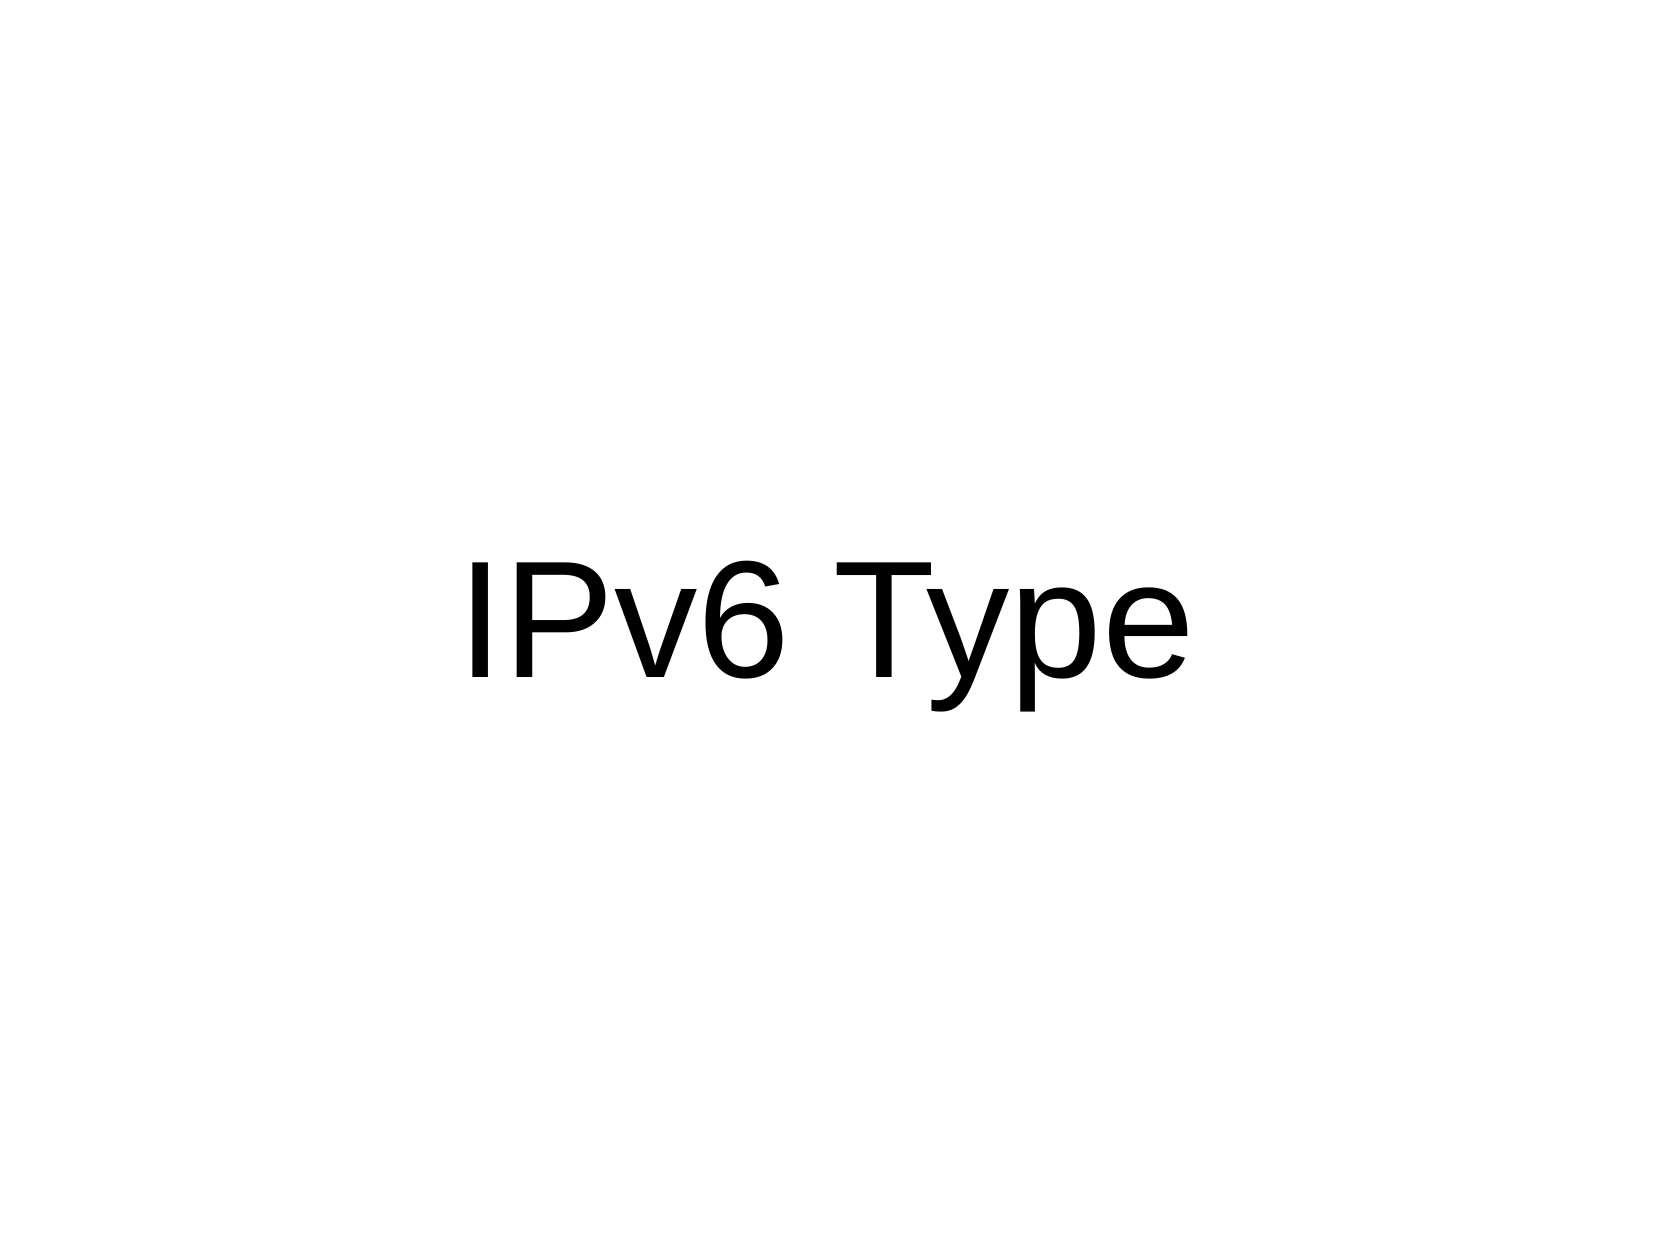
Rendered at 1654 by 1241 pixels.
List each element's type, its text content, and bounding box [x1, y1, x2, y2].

title IPv6 Type [0, 523, 1654, 717]
